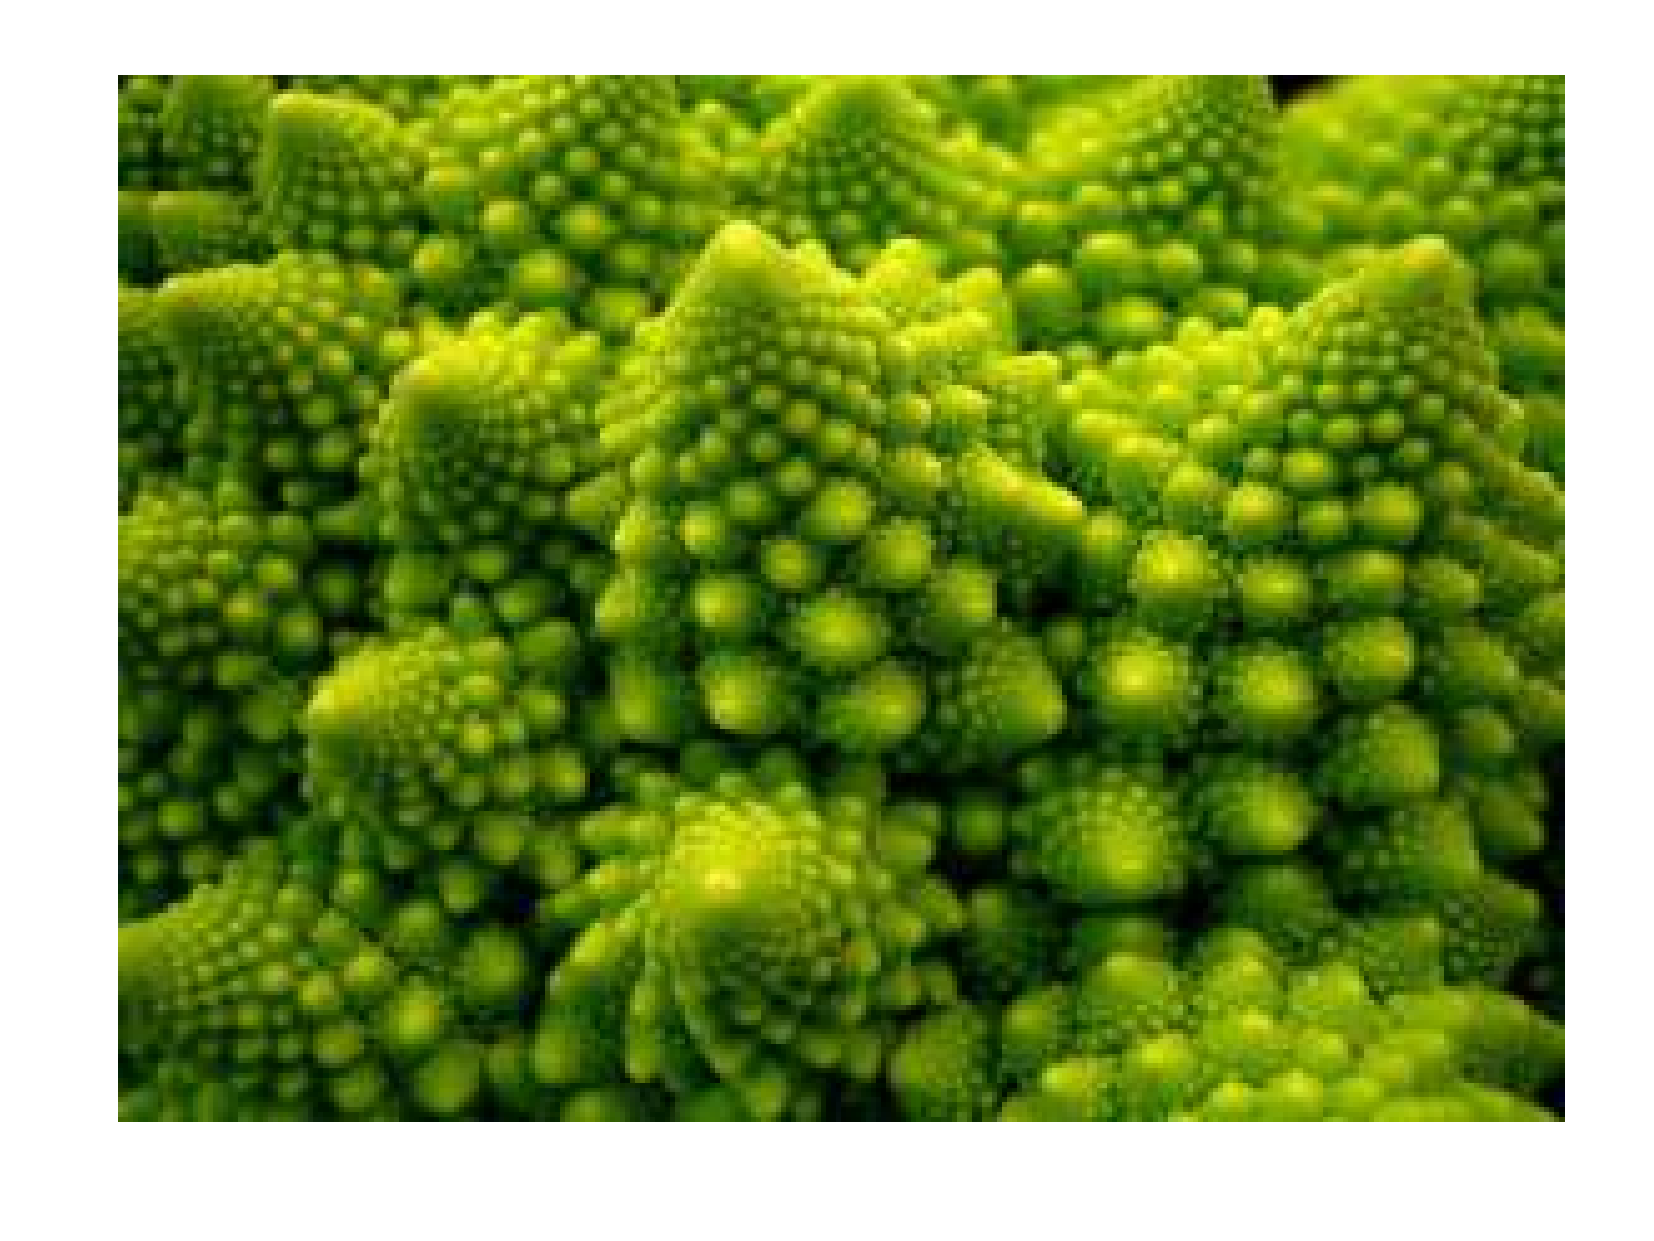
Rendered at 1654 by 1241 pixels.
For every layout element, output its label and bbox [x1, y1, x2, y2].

picture [118, 75, 1565, 1123]
